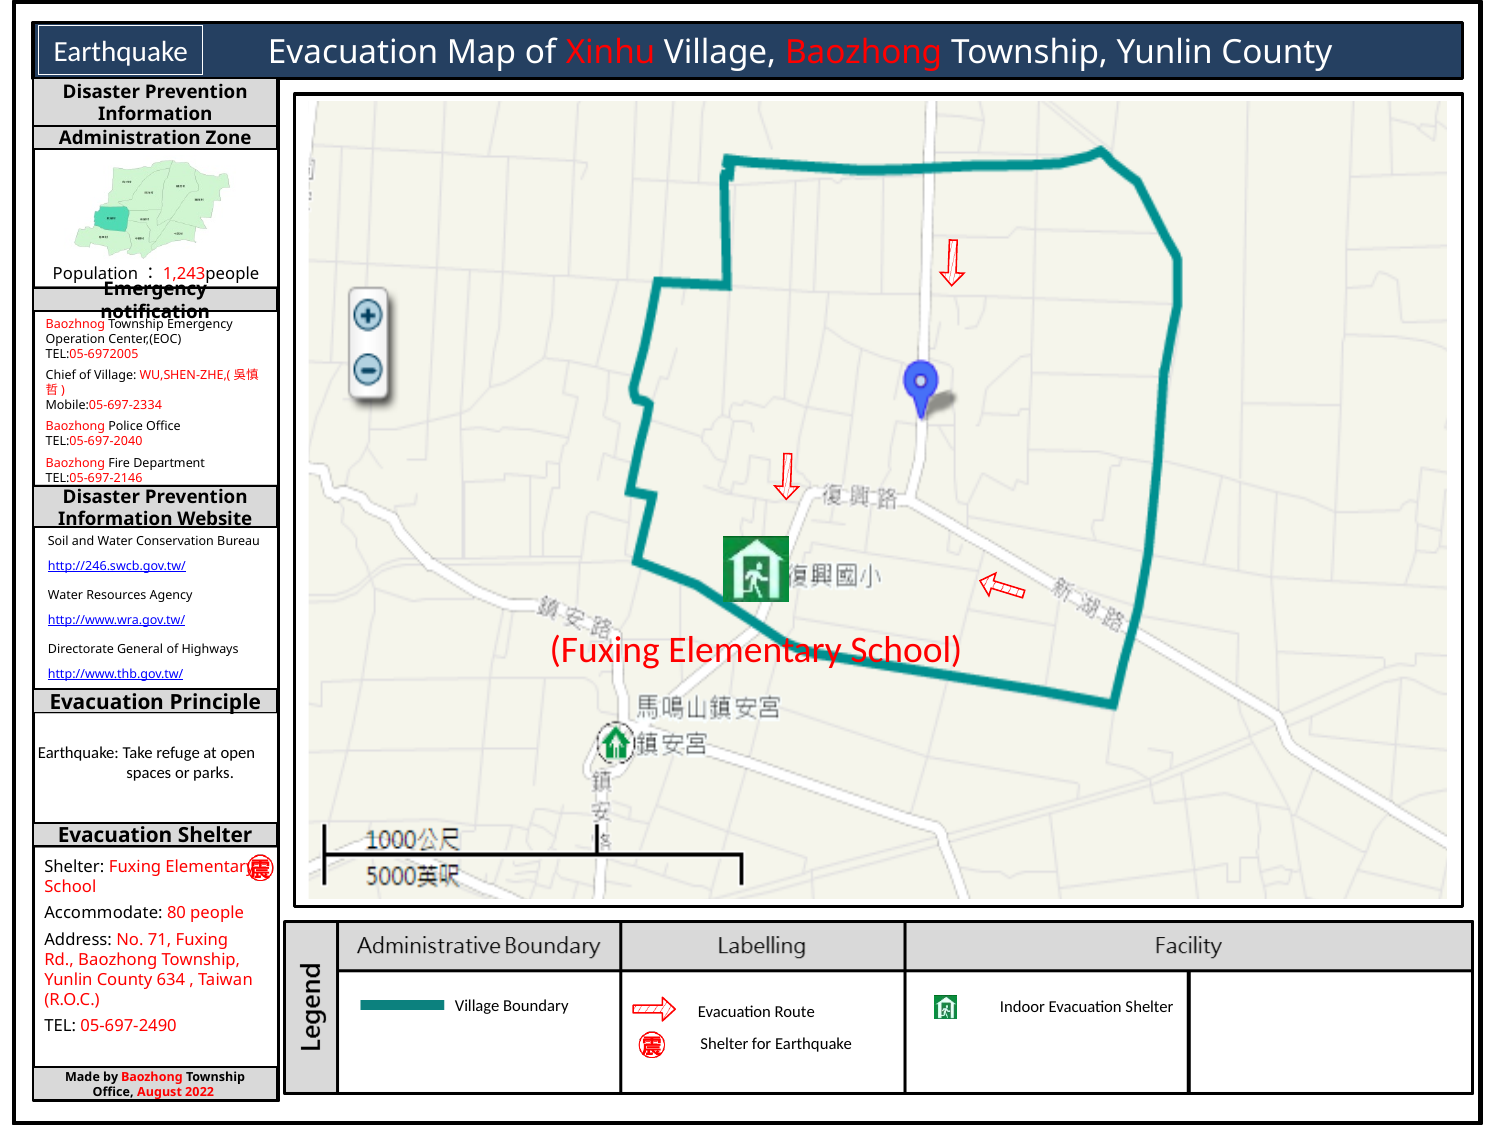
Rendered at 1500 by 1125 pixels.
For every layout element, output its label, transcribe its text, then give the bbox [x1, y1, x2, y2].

picture [32, 790, 280, 1102]
text_box Disaster Prevention Information [33, 78, 278, 125]
text_box Disaster Prevention Information Website [33, 493, 278, 528]
picture [32, 493, 280, 734]
text_box Baozhnog Township Emergency Operation Center,(EOC) TEL:05-6972005 Chief of Village: WU,SHEN-ZHE,(吳慎哲) Mobile:05-697-2334 Baozhong Police Office TEL:05-697-2040 Baozhong Fire Department TEL:05-697-2146 [30, 308, 285, 493]
picture [283, 920, 1474, 1095]
text_box Shelter: Fuxing Elementary School Accommodate: 80 people Address: No. 71, Fuxing Rd., Baozhong Township, Yunlin County 634 , Taiwan (R.O.C.) TEL: 05-697-2490 [29, 848, 271, 1069]
text_box Evacuation Principle [33, 689, 278, 713]
text_box Evacuation Map of Xinhu Village, Baozhong Township, Yunlin County [32, 22, 1463, 79]
text_box Administration Zone [33, 125, 278, 149]
text_box [980, 573, 1025, 598]
text_box Evacuation Shelter [33, 822, 278, 846]
text_box [774, 453, 799, 500]
text_box Earthquake: Take refuge at open spaces or parks. [23, 734, 291, 790]
text_box [940, 239, 964, 286]
text_box Soil and Water Conservation Bureau http://246.swcb.gov.tw/ Water Resources Agency http://www.wra.gov.tw/ Directorate General of Highways http://www.thb.gov.tw/ [33, 525, 280, 691]
text_box Population：1,243people [34, 255, 278, 287]
text_box Earthquake [38, 25, 203, 75]
picture [32, 79, 280, 308]
text_box (Fuxing Elementary School) [534, 617, 978, 678]
text_box Emergency notification [33, 287, 278, 308]
text_box Made by Baozhong Township Office, August 2022 [33, 1067, 278, 1100]
picture [308, 101, 1447, 899]
